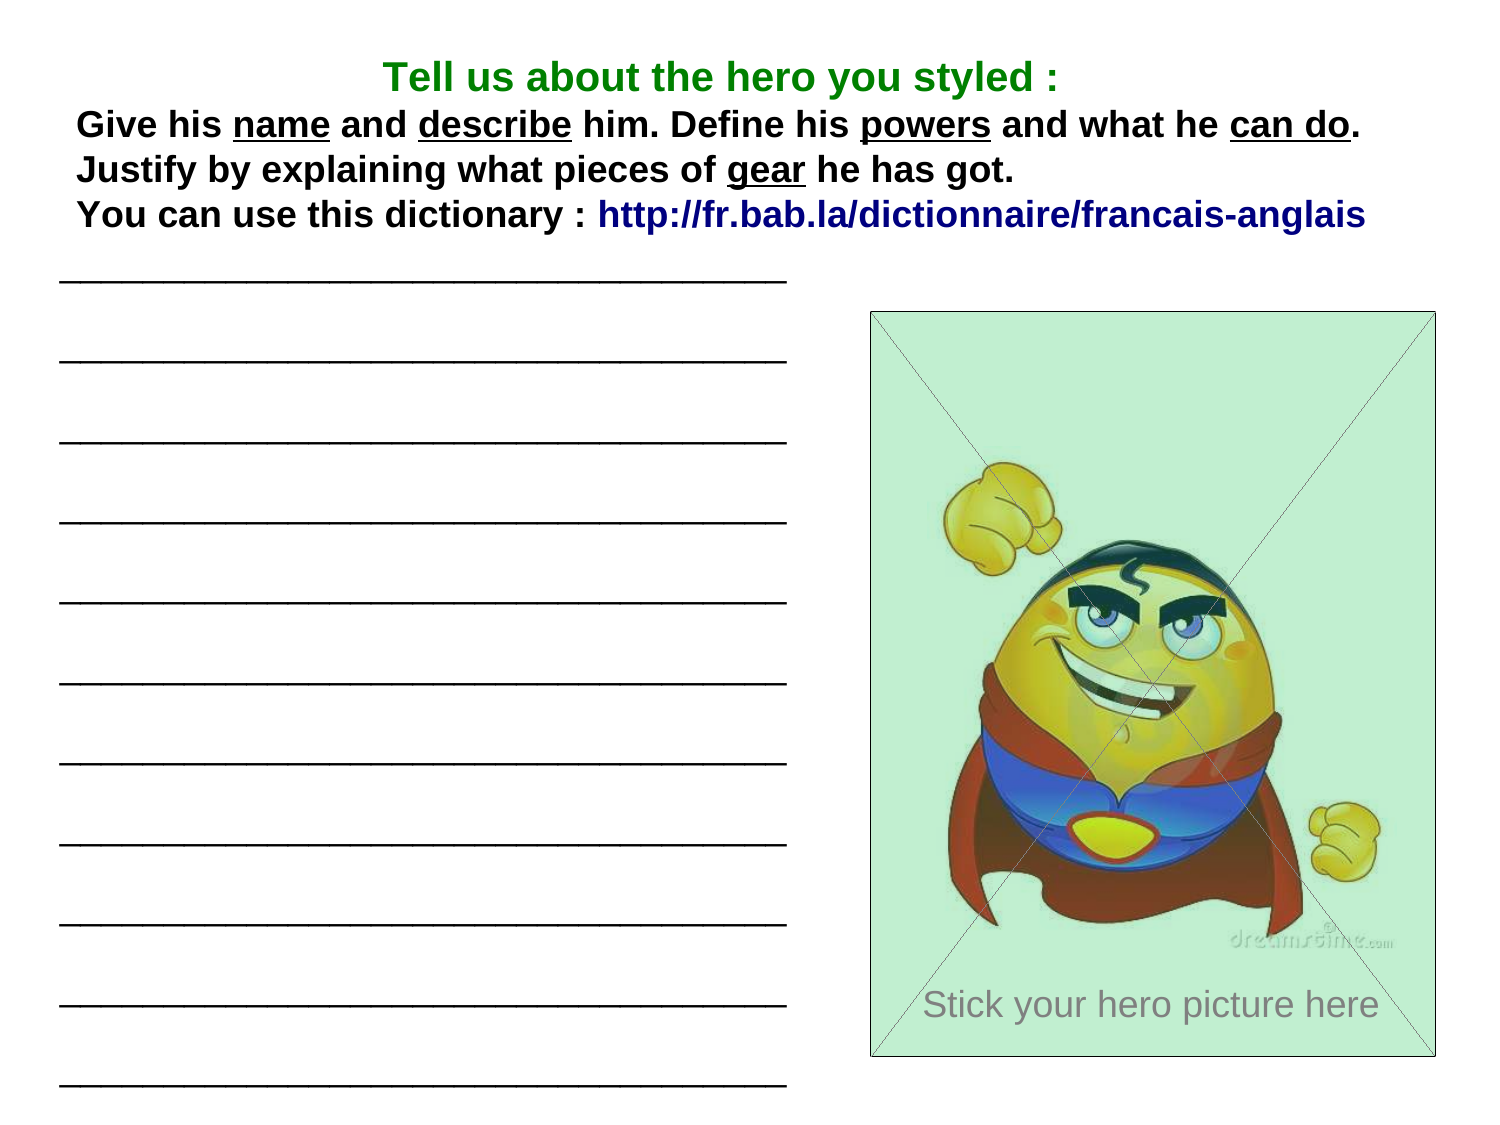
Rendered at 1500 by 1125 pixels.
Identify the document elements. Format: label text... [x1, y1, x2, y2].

text_box Tell us about the hero you styled : Give his name and describe him. Define his powers and what he can do. Justify by explaining what pieces of gear he has got. You can use this dictionary : http://fr.bab.la/dictionnaire/francais-anglais [61, 42, 1440, 243]
text_box ___________________________________ ___________________________________ ___________________________________ ___________________________________ ___________________________________ ___________________________________ ___________________________________ ___________________________________ ___________________________________ ___________________________________ ___________________________________ [45, 231, 801, 1096]
text_box [870, 311, 1436, 1057]
text_box Stick your hero picture here [907, 972, 1395, 1033]
